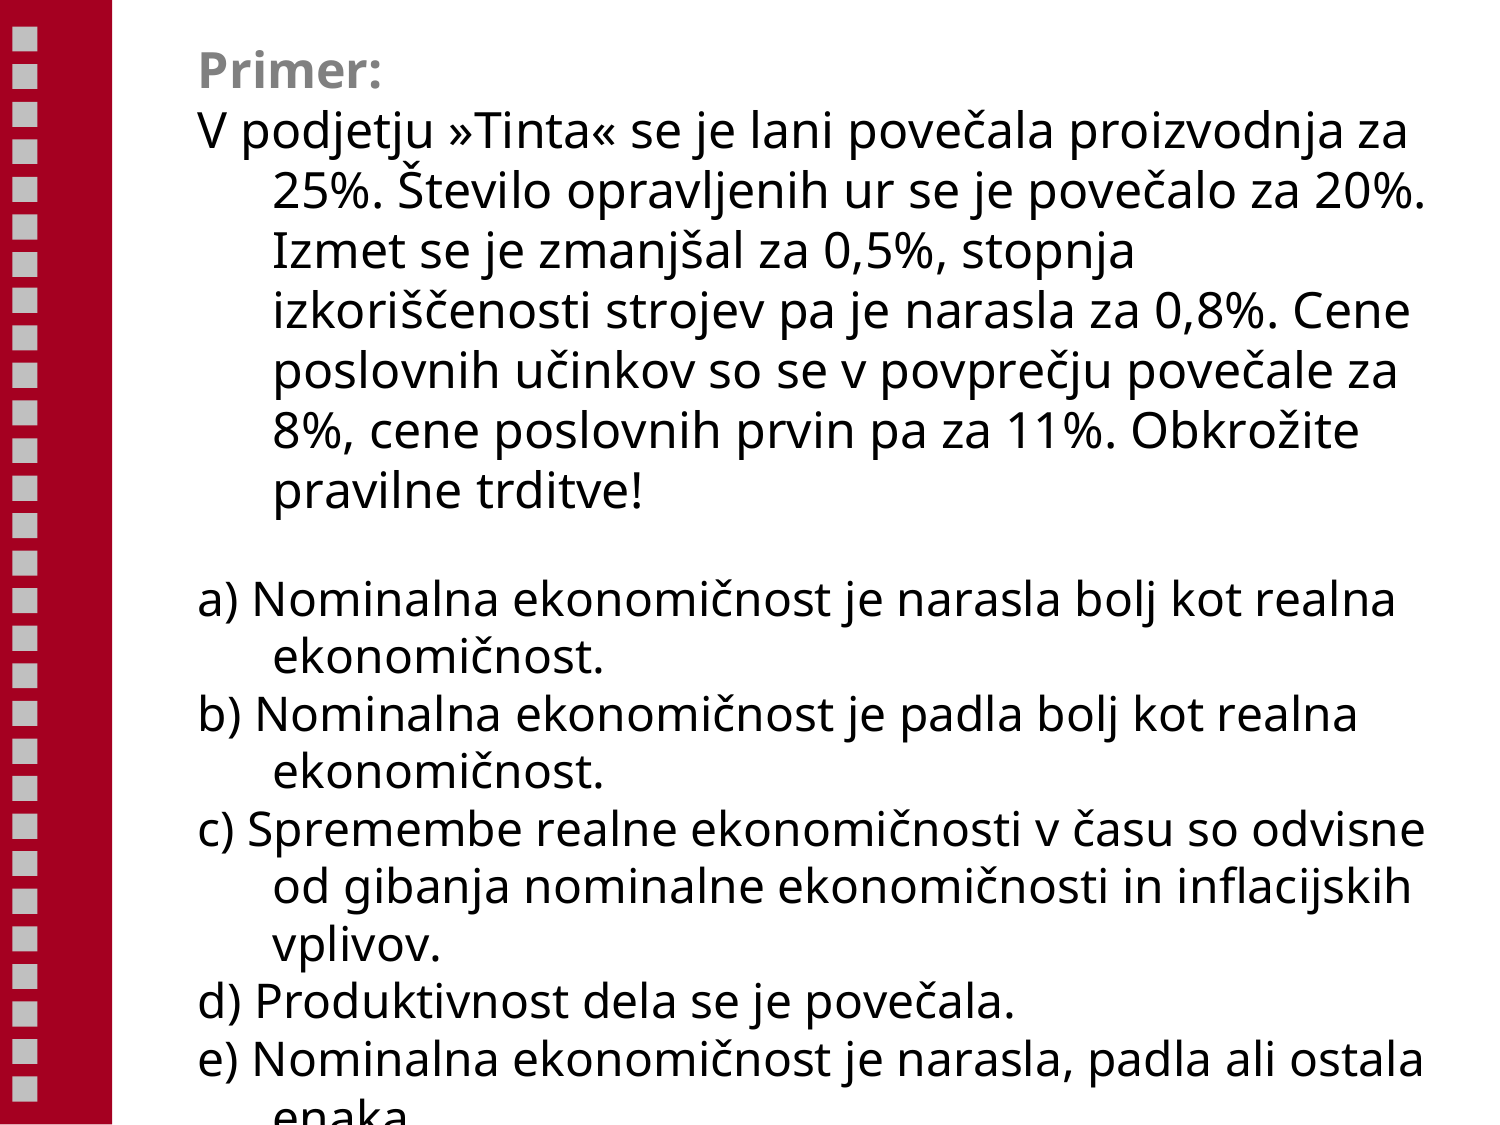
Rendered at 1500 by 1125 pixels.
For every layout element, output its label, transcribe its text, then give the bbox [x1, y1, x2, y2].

text_box Primer: V podjetju »Tinta« se je lani povečala proizvodnja za 25%. Število opravljenih ur se je povečalo za 20%. Izmet se je zmanjšal za 0,5%, stopnja izkoriščenosti strojev pa je narasla za 0,8%. Cene poslovnih učinkov so se v povprečju povečale za 8%, cene poslovnih prvin pa za 11%. Obkrožite pravilne trditve! a) Nominalna ekonomičnost je narasla bolj kot realna ekonomičnost. b) Nominalna ekonomičnost je padla bolj kot realna ekonomičnost. c) Spremembe realne ekonomičnosti v času so odvisne od gibanja nominalne ekonomičnosti in inflacijskih vplivov. d) Produktivnost dela se je povečala. e) Nominalna ekonomičnost je narasla, padla ali ostala enaka. [183, 30, 1447, 1125]
